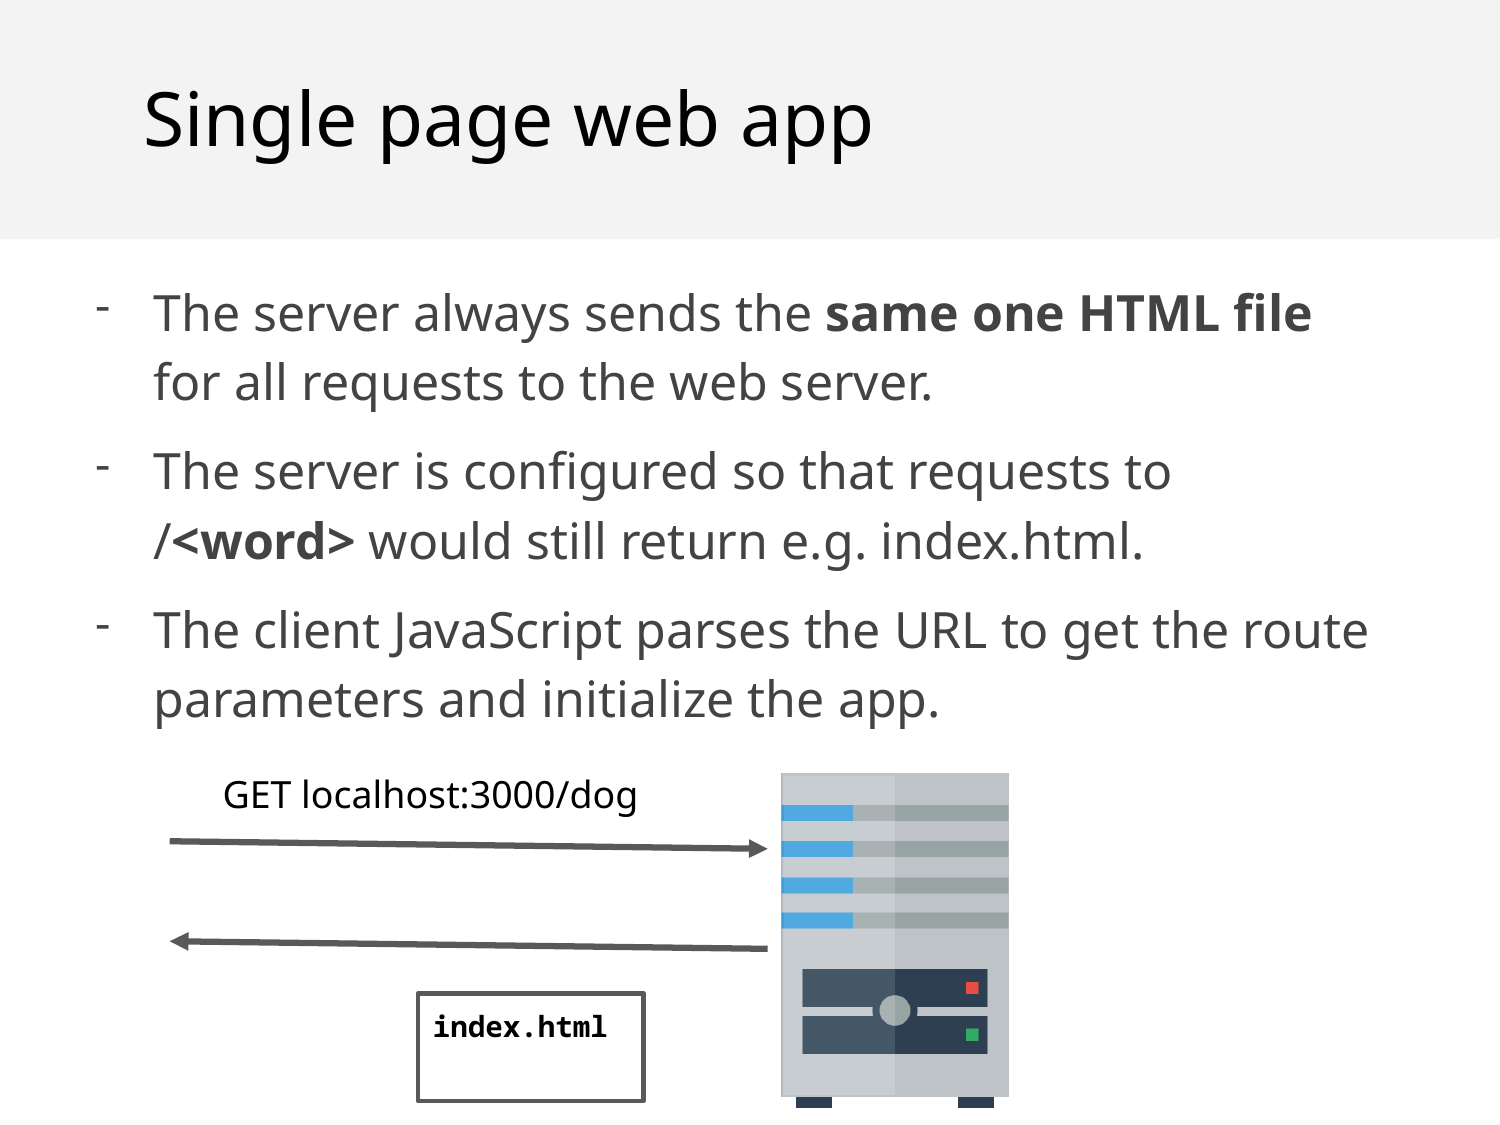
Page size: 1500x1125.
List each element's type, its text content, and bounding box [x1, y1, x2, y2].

text_box index.html [417, 993, 644, 1101]
title Single page web app [128, 56, 1372, 183]
list The server always sends the same one HTML file for all requests to the web server. The server is configured so that requests to /<word> would still return e.g. index.html. The client JavaScript parses the URL to get the route parameters and initialize the app. [63, 257, 1386, 757]
picture [713, 897, 1072, 1124]
text_box GET localhost:3000/dog [207, 755, 1473, 897]
